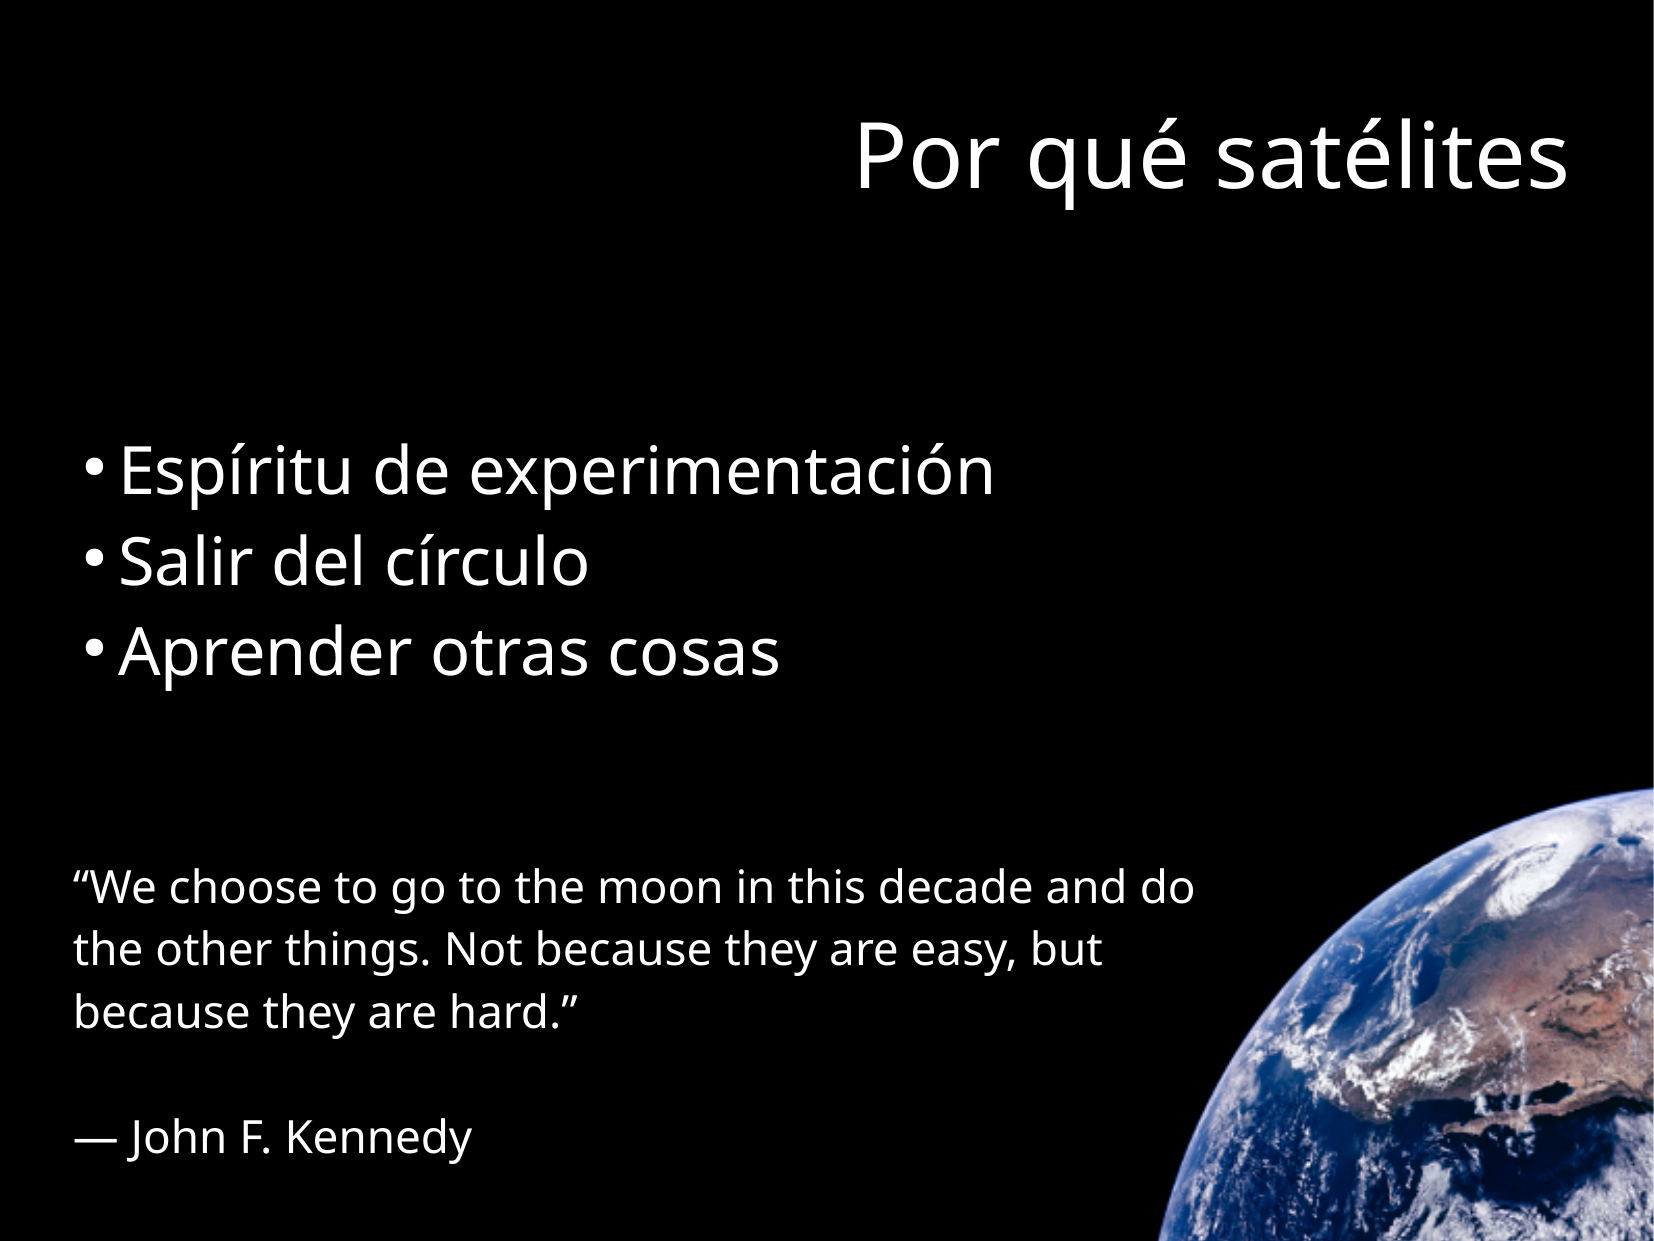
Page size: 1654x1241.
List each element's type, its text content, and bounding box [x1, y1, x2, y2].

title Por qué satélites [82, 49, 1571, 257]
subtitle Espíritu de experimentación Salir del círculo Aprender otras cosas [82, 290, 1571, 1010]
picture [0, 0, 1654, 1241]
text_box “We choose to go to the moon in this decade and do the other things. Not because they are easy, but because they are hard.” ― John F. Kennedy [58, 804, 1229, 1171]
